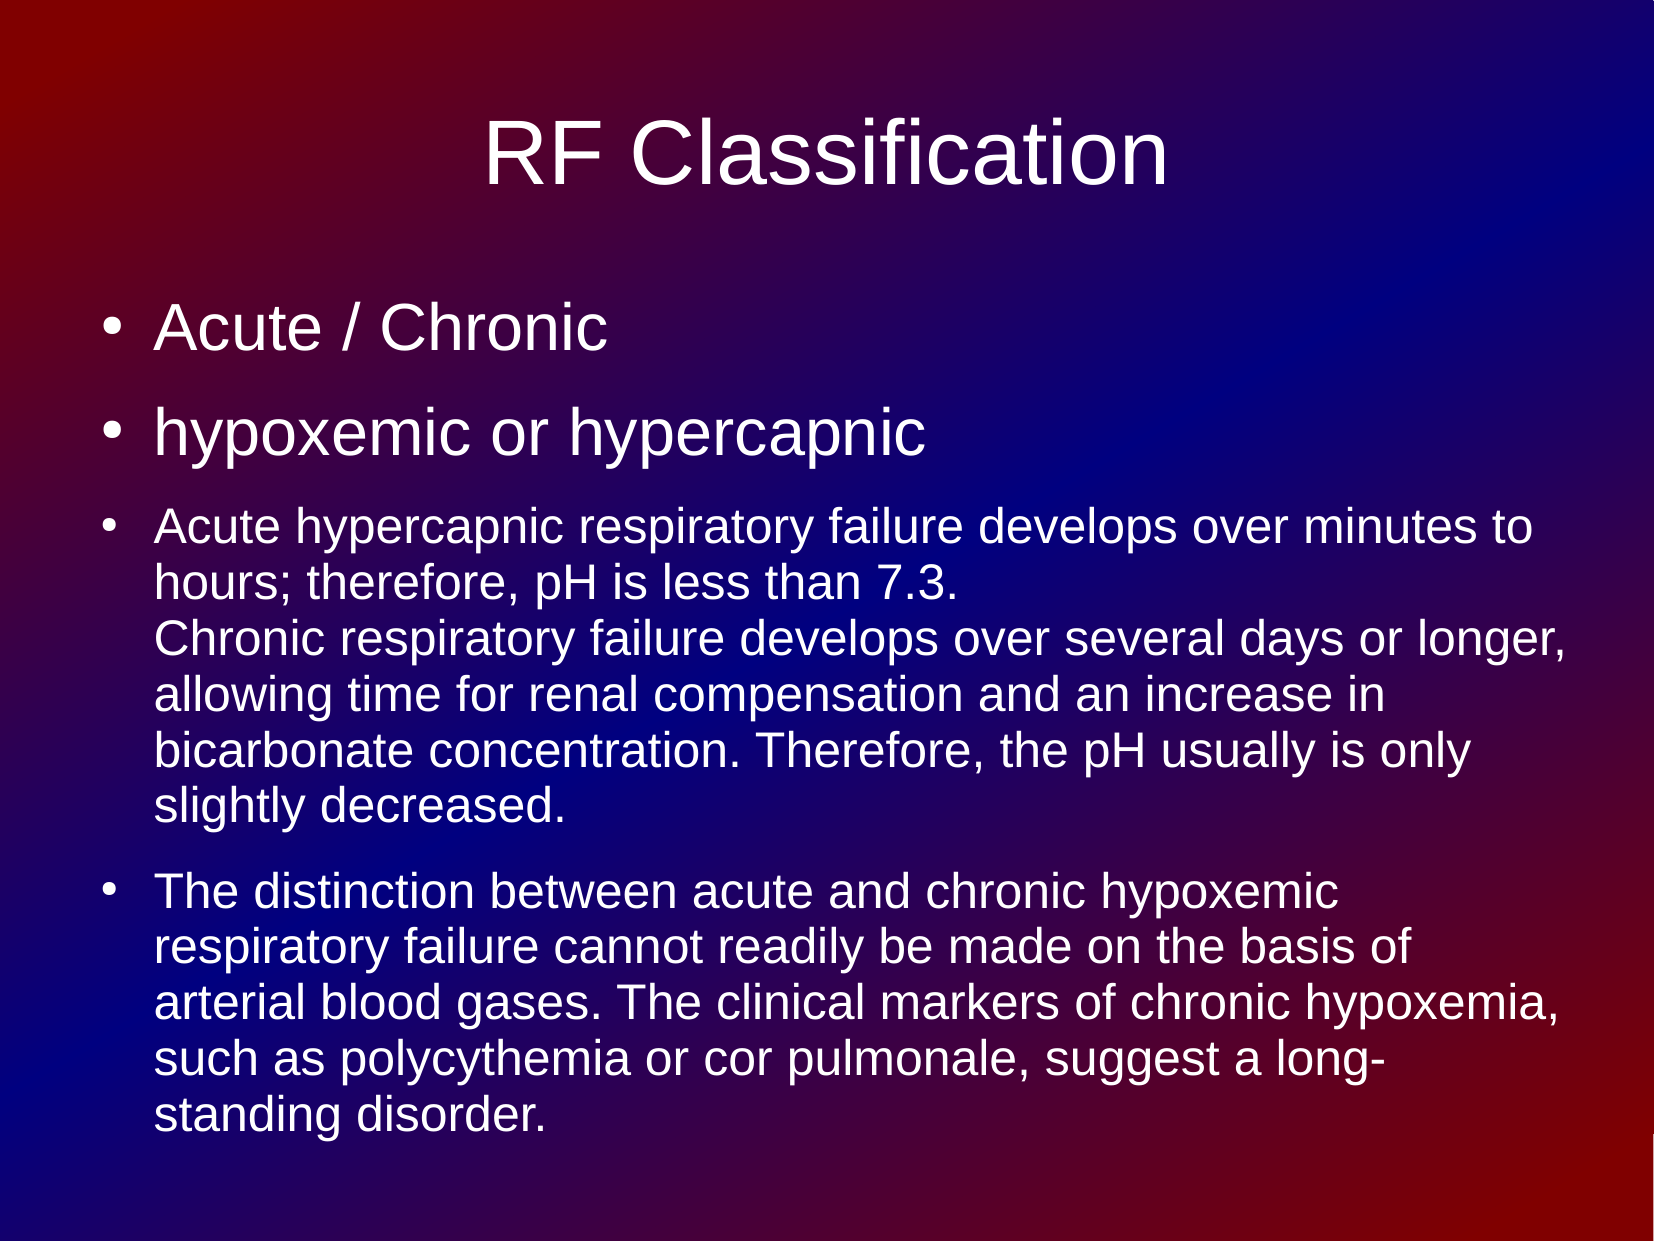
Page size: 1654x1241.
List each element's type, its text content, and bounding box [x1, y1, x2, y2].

title RF Classification [82, 56, 1571, 250]
list Acute / Chronic hypoxemic or hypercapnic Acute hypercapnic respiratory failure develops over minutes to hours; therefore, pH is less than 7.3. Chronic respiratory failure develops over several days or longer, allowing time for renal compensation and an increase in bicarbonate concentration. Therefore, the pH usually is only slightly decreased. The distinction between acute and chronic hypoxemic respiratory failure cannot readily be made on the basis of arterial blood gases. The clinical markers of chronic hypoxemia, such as polycythemia or cor pulmonale, suggest a long-standing disorder. [82, 290, 1571, 1142]
